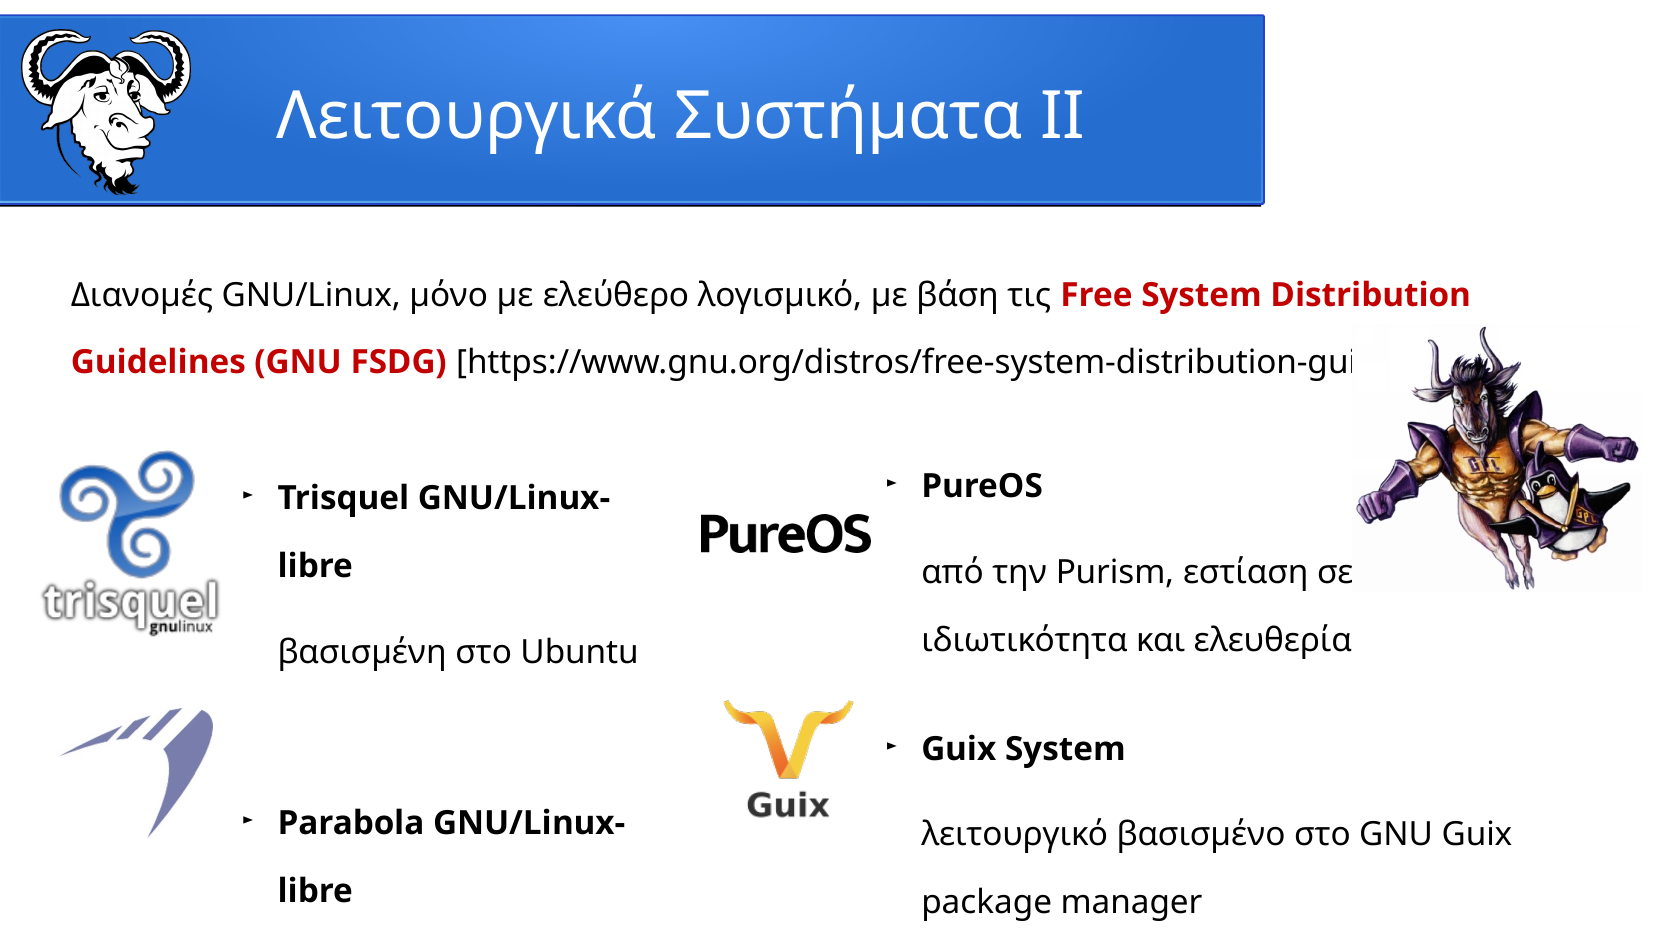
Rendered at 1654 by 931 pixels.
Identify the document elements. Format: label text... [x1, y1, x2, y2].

picture [721, 698, 856, 821]
picture [696, 509, 875, 557]
text_box Διανομές GNU/Linux, μόνο με ελεύθερο λογισμικό, με βάση τις Free System Distribution Guidelines (GNU FSDG) [https://www.gnu.org/distros/free-system-distribution-guidelines.html] [35, 248, 1648, 390]
picture [59, 708, 213, 839]
title Λειτουργικά Συστήματα ΙI [146, 28, 1235, 196]
picture [36, 450, 225, 638]
text_box Trisquel GNU/Linux-libre βασισμένη στο Ubuntu Parabola GNU/Linux-libre βασισμένη στο Arch Linux [242, 451, 686, 863]
text_box PureOS από την Purism, εστίαση σε ιδιωτικότητα και ελευθερία Guix System λειτουργικό βασισμένο στο GNU Guix package manager [885, 439, 1524, 886]
picture [1352, 324, 1642, 592]
picture [21, 29, 191, 195]
